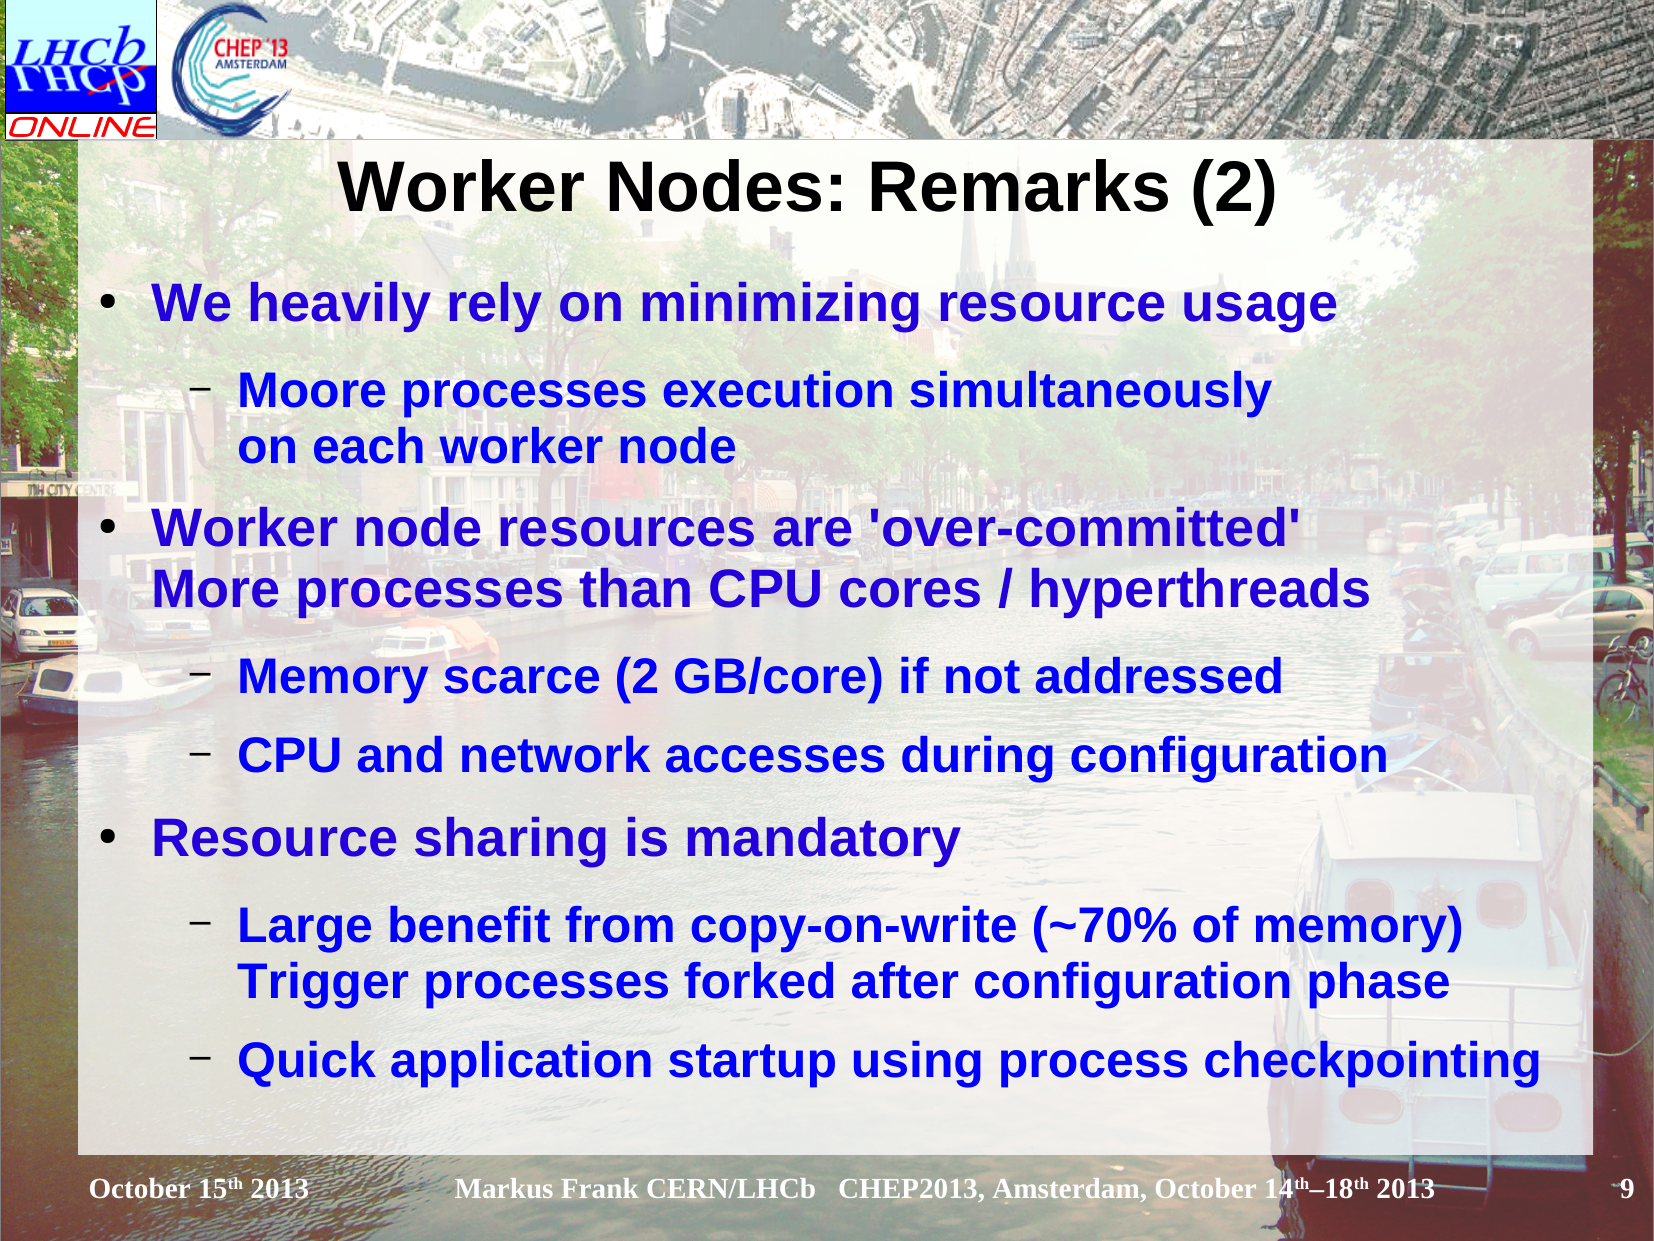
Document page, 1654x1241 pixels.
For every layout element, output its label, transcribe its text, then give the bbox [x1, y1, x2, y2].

title Worker Nodes: Remarks (2) [82, 121, 1536, 253]
picture [6, 114, 156, 139]
picture [0, 0, 5, 139]
picture [157, 0, 1654, 139]
list We heavily rely on minimizing resource usage Moore processes execution simultaneously on each worker node Worker node resources are 'over-committed' More processes than CPU cores / hyperthreads Memory scarce (2 GB/core) if not addressed CPU and network accesses during configuration Resource sharing is mandatory Large benefit from copy-on-write (~70% of memory) Trigger processes forked after configuration phase Quick application startup using process checkpointing [80, 272, 1566, 1145]
picture [6, 0, 156, 112]
